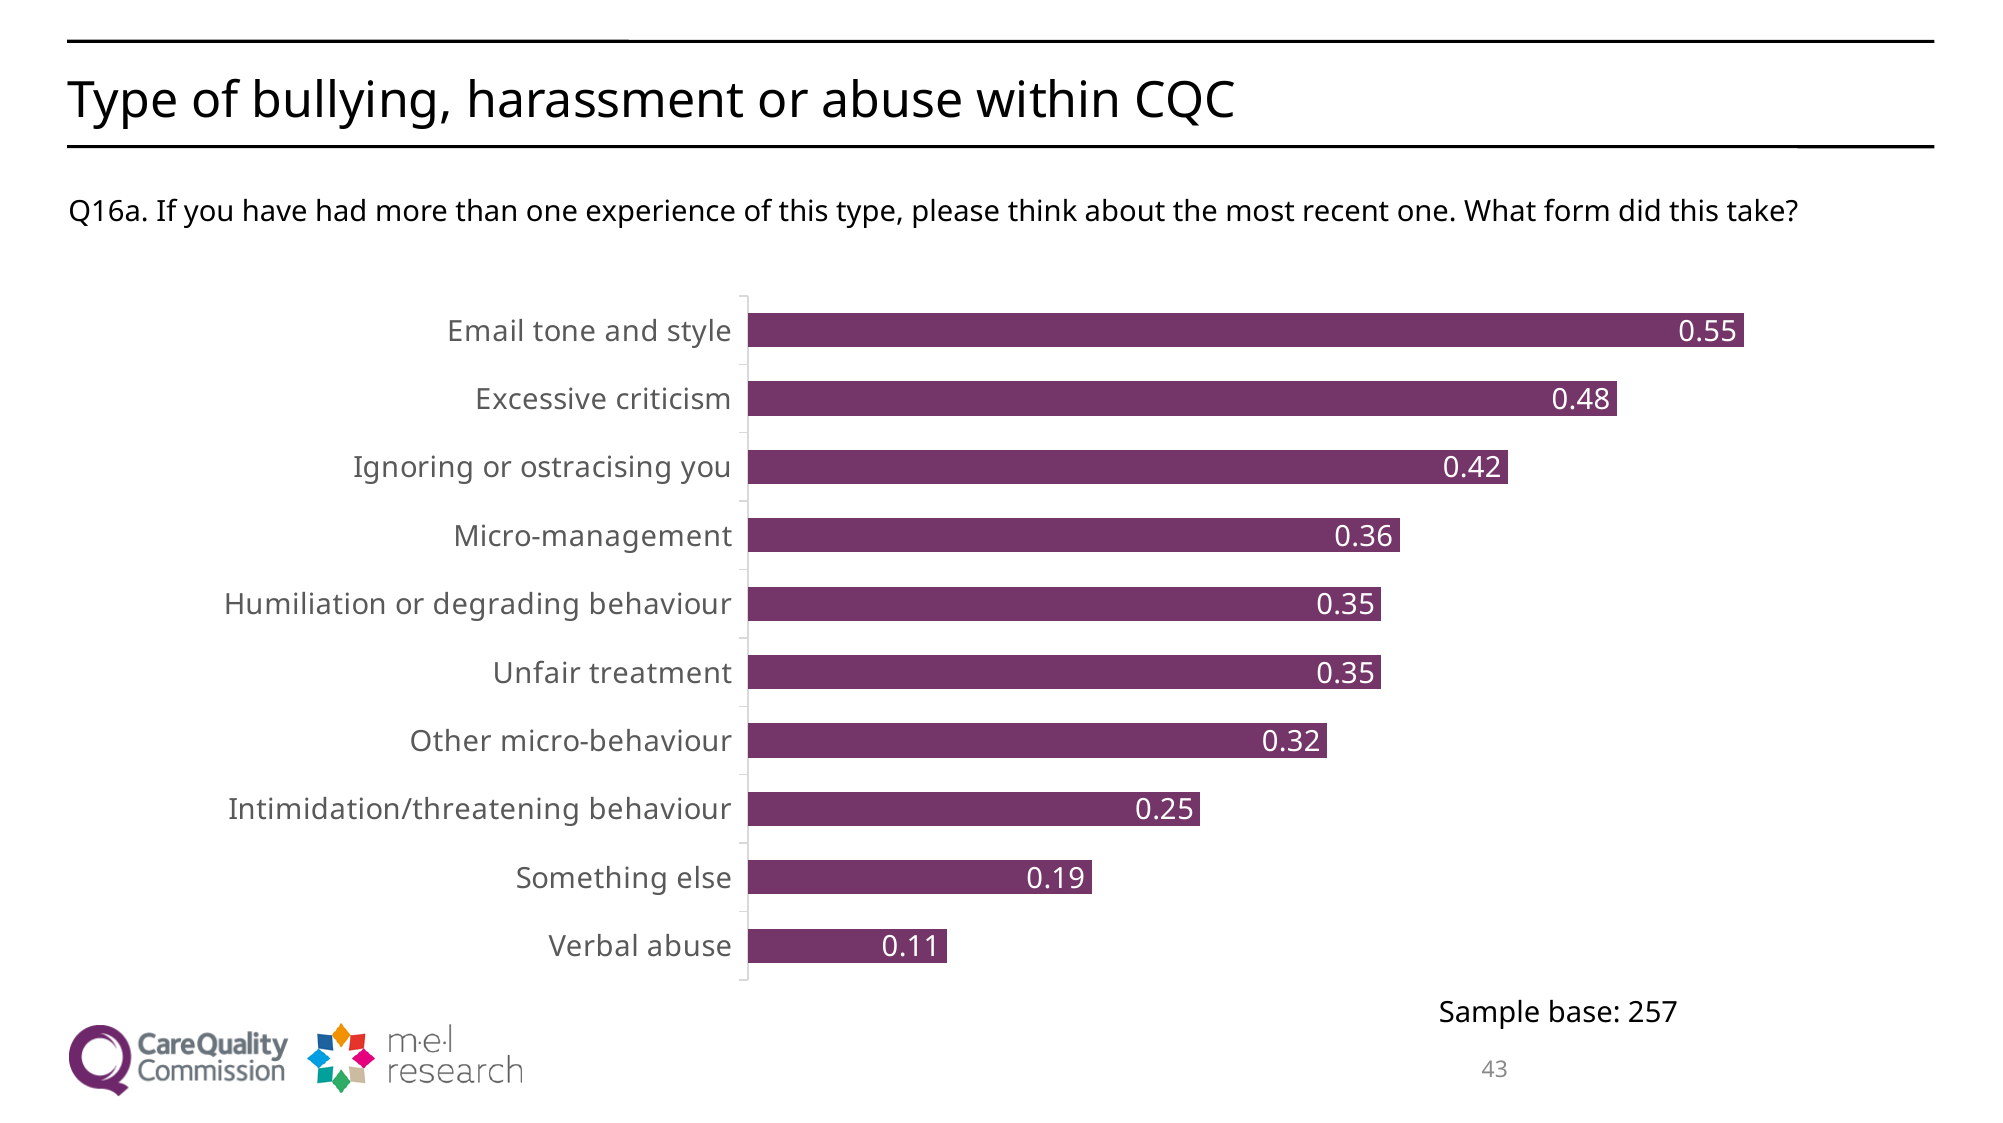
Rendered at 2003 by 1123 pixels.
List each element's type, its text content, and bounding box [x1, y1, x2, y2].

title Type of bullying, harassment or abuse within CQC [67, 48, 1935, 136]
text_box Sample base: 257 [1423, 986, 1696, 1037]
picture [67, 1023, 291, 1099]
picture [307, 1023, 522, 1093]
text_box Q16a. If you have had more than one experience of this type, please think about the most recent one. What form did this take? [68, 184, 1902, 227]
slide_number 43 [1466, 1039, 1934, 1100]
chart [190, 281, 1868, 995]
